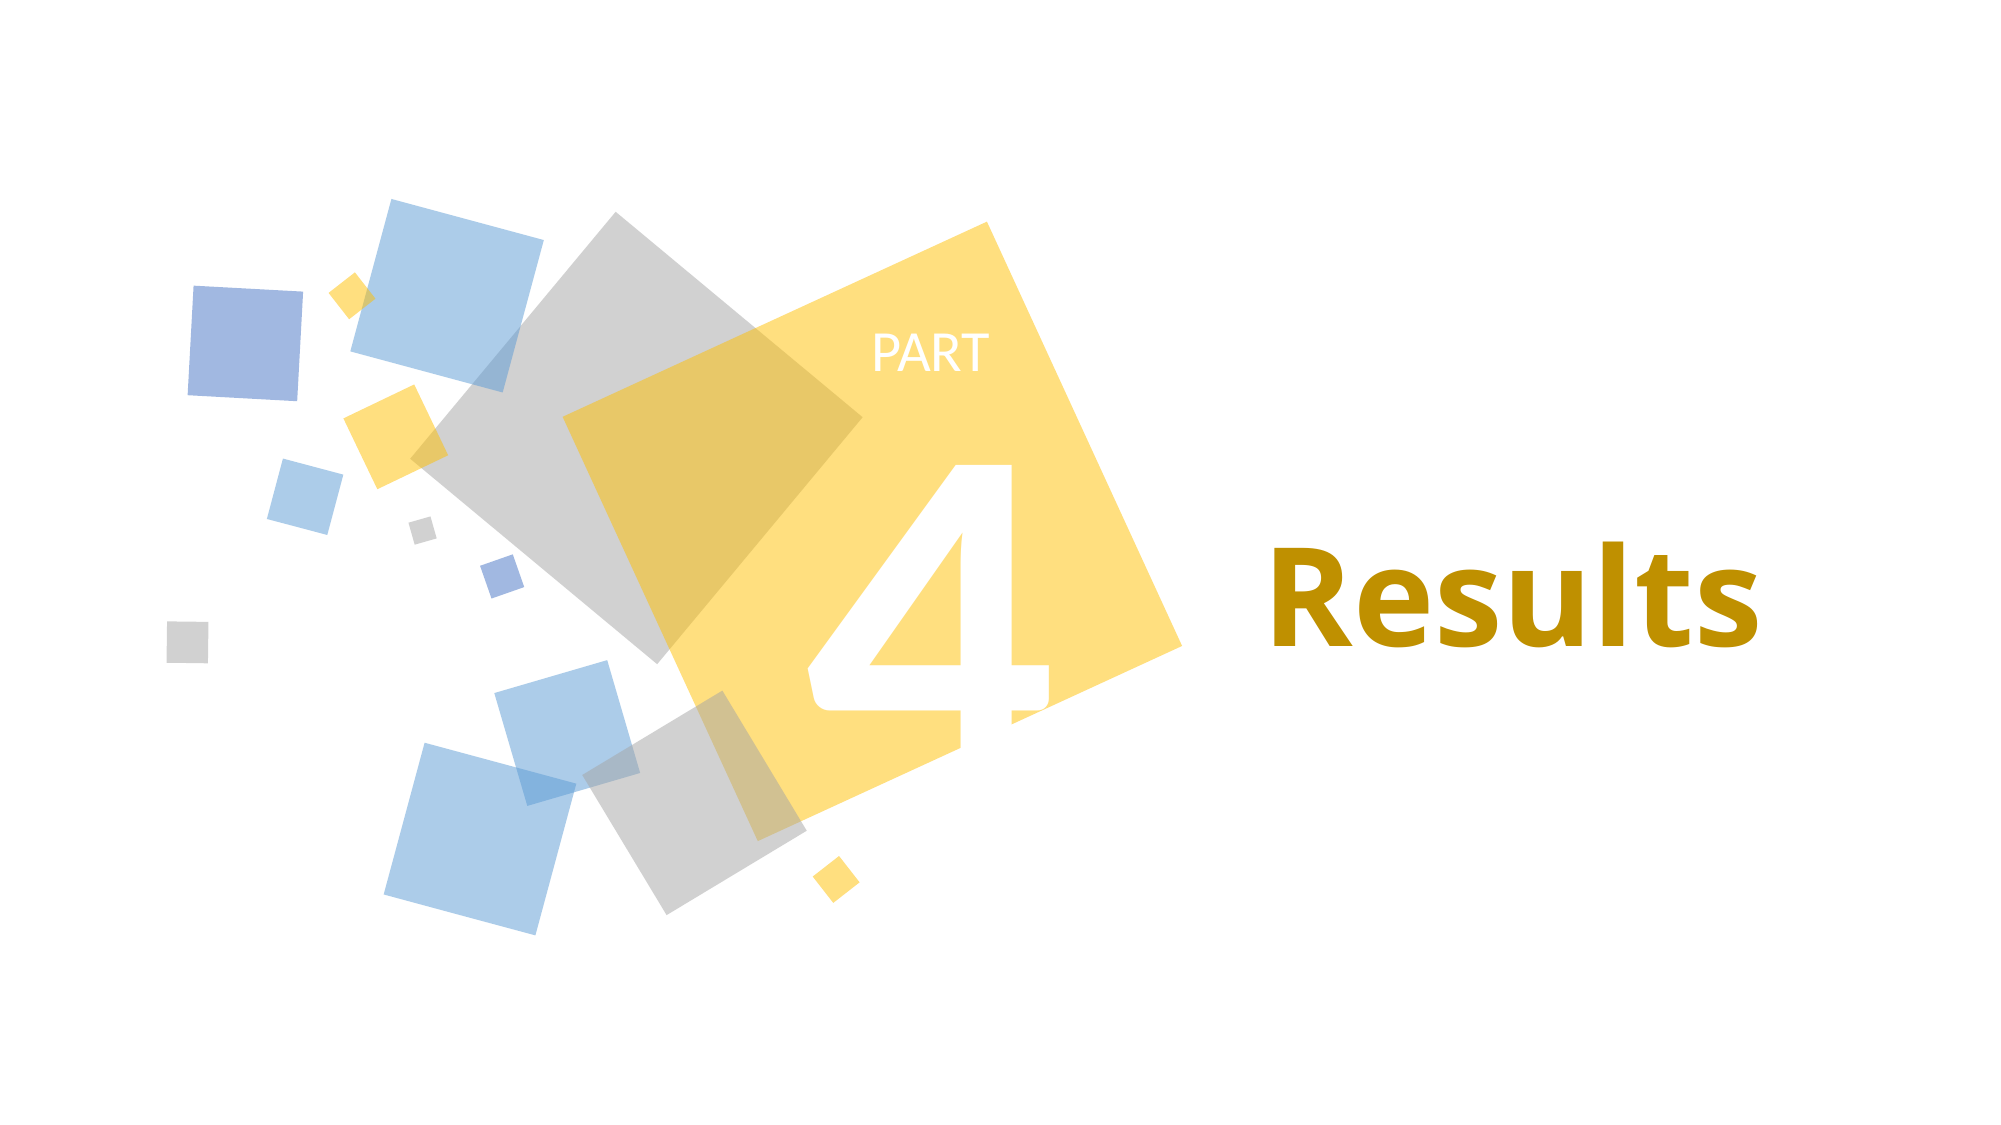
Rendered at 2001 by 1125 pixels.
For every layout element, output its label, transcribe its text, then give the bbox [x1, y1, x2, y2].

text_box 4 [789, 283, 1072, 896]
text_box Results [1061, 502, 2000, 682]
text_box PART [856, 305, 1006, 391]
